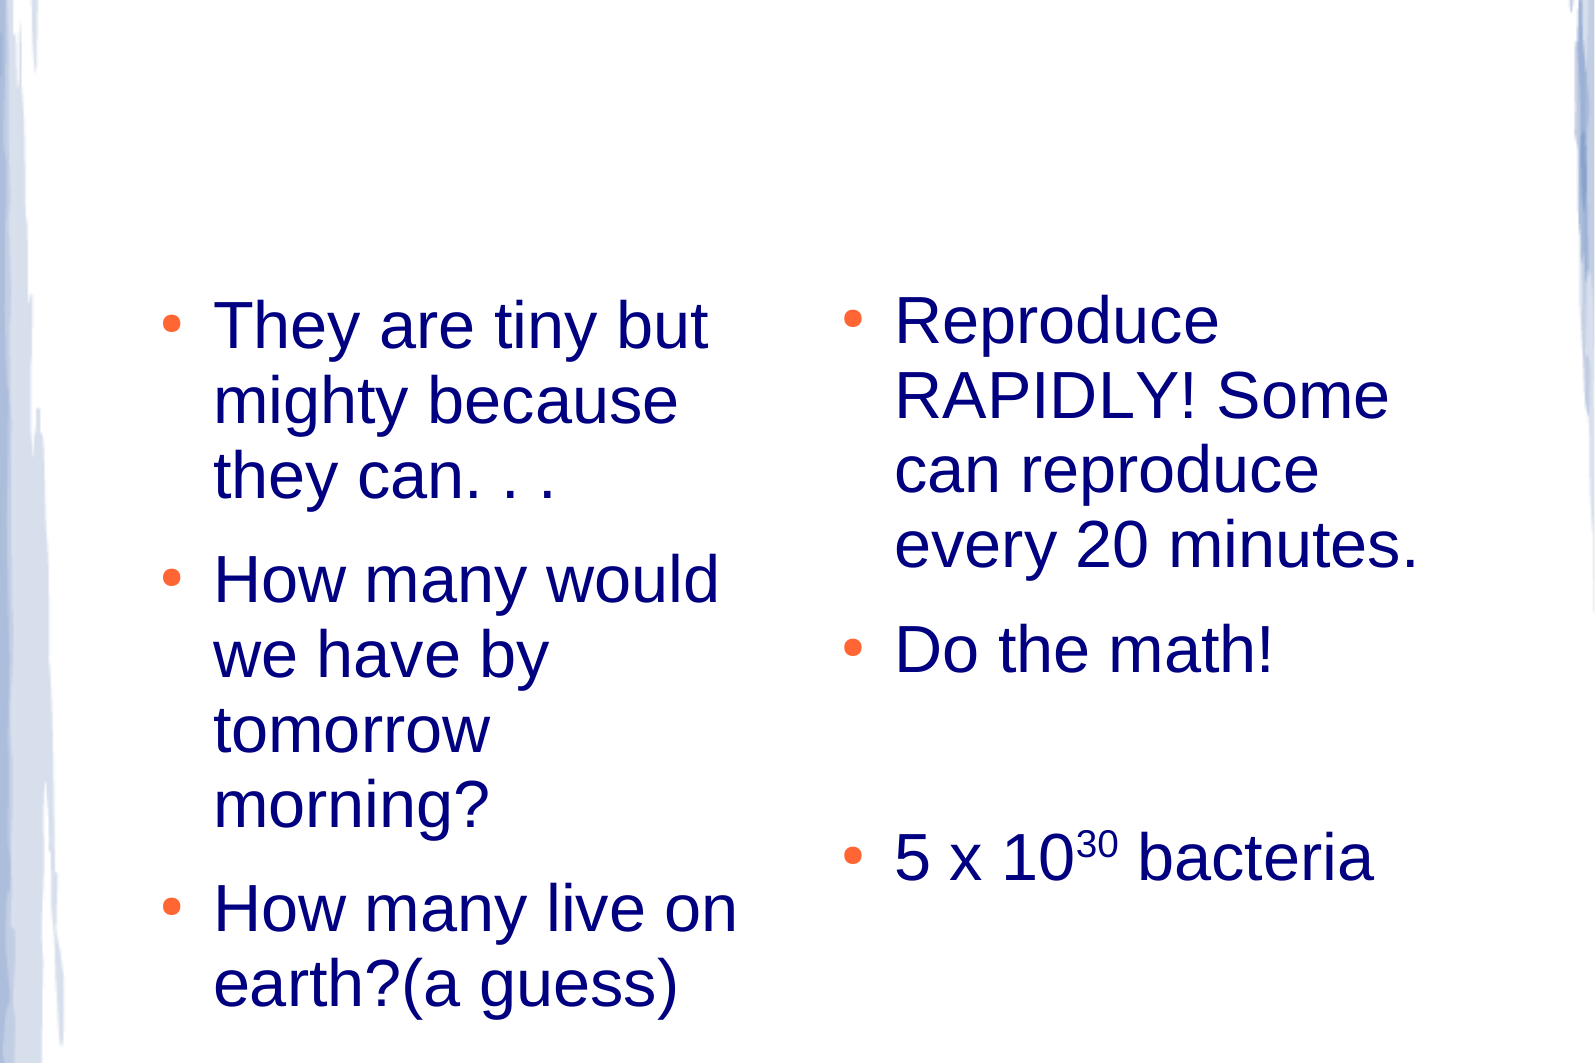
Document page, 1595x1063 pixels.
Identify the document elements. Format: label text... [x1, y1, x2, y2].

list They are tiny but mighty because they can. . . How many would we have by tomorrow morning? How many live on earth?(a guess) [142, 288, 782, 1021]
picture [0, 0, 1595, 1063]
list Reproduce RAPIDLY! Some can reproduce every 20 minutes. Do the math! 5 x 1030 bacteria [823, 282, 1463, 898]
